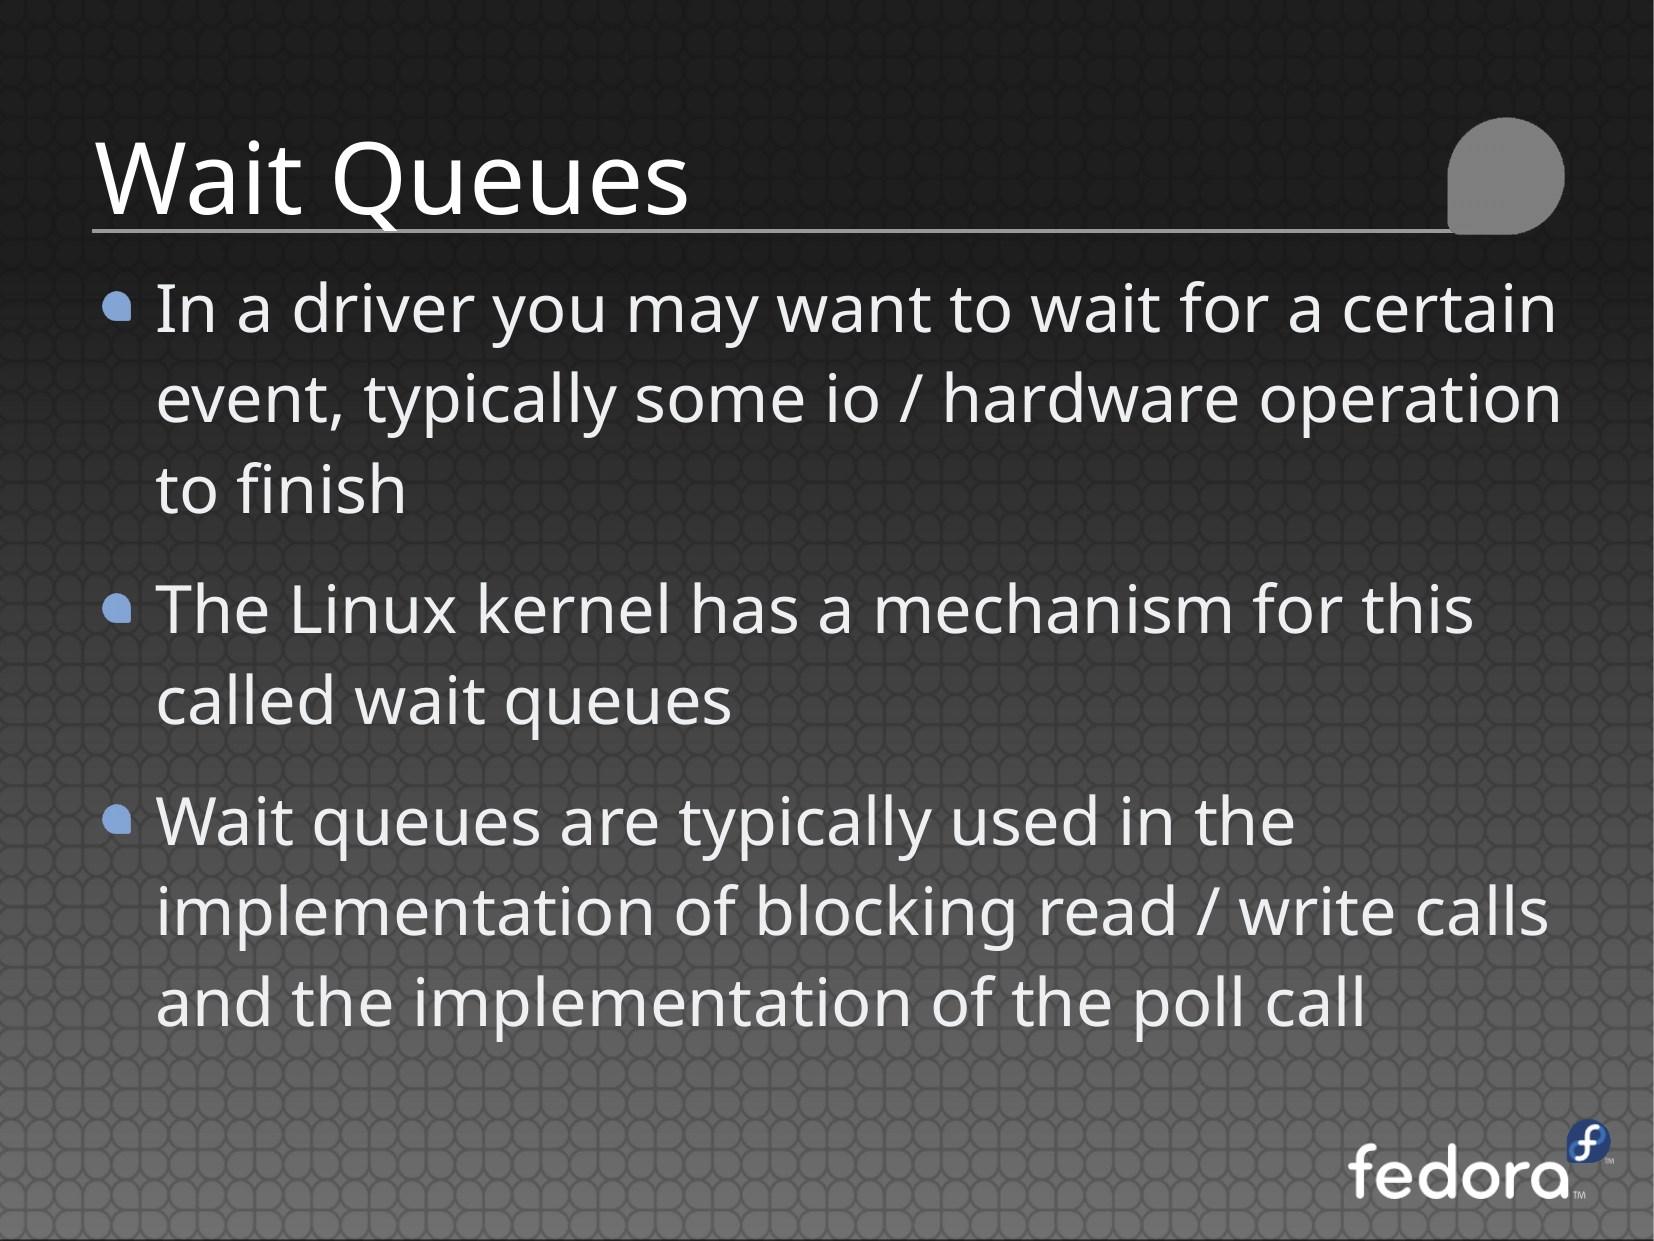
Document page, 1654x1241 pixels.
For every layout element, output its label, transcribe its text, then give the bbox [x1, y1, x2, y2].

title Wait Queues [94, 100, 1426, 251]
list In a driver you may want to wait for a certain event, typically some io / hardware operation to finish The Linux kernel has a mechanism for this called wait queues Wait queues are typically used in the implementation of blocking read / write calls and the implementation of the poll call [84, 260, 1573, 1098]
picture [0, 0, 1654, 1241]
